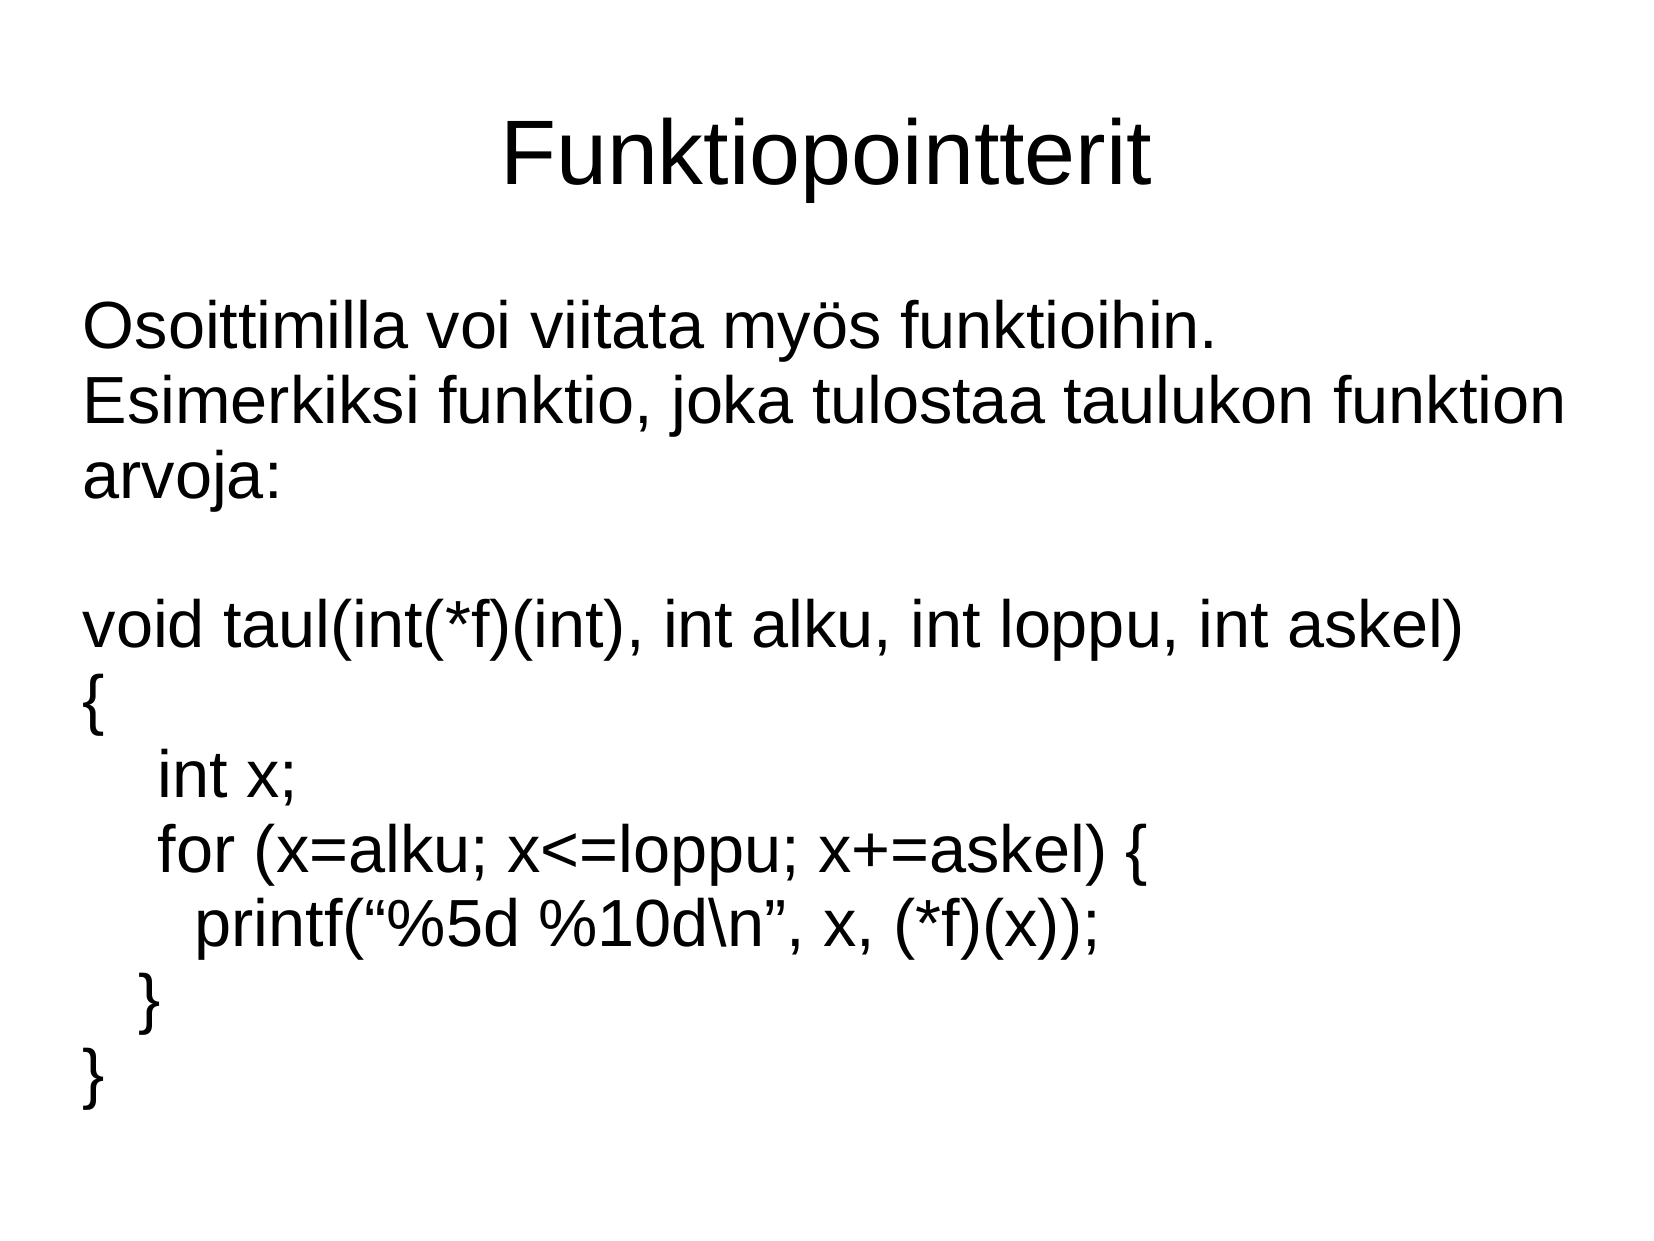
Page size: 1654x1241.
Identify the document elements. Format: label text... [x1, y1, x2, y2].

title Funktiopointterit [82, 56, 1571, 250]
subtitle Osoittimilla voi viitata myös funktioihin. Esimerkiksi funktio, joka tulostaa taulukon funktion arvoja: void taul(int(*f)(int), int alku, int loppu, int askel) { int x; for (x=alku; x<=loppu; x+=askel) { printf(“%5d %10d\n”, x, (*f)(x)); } } [82, 288, 1571, 1111]
